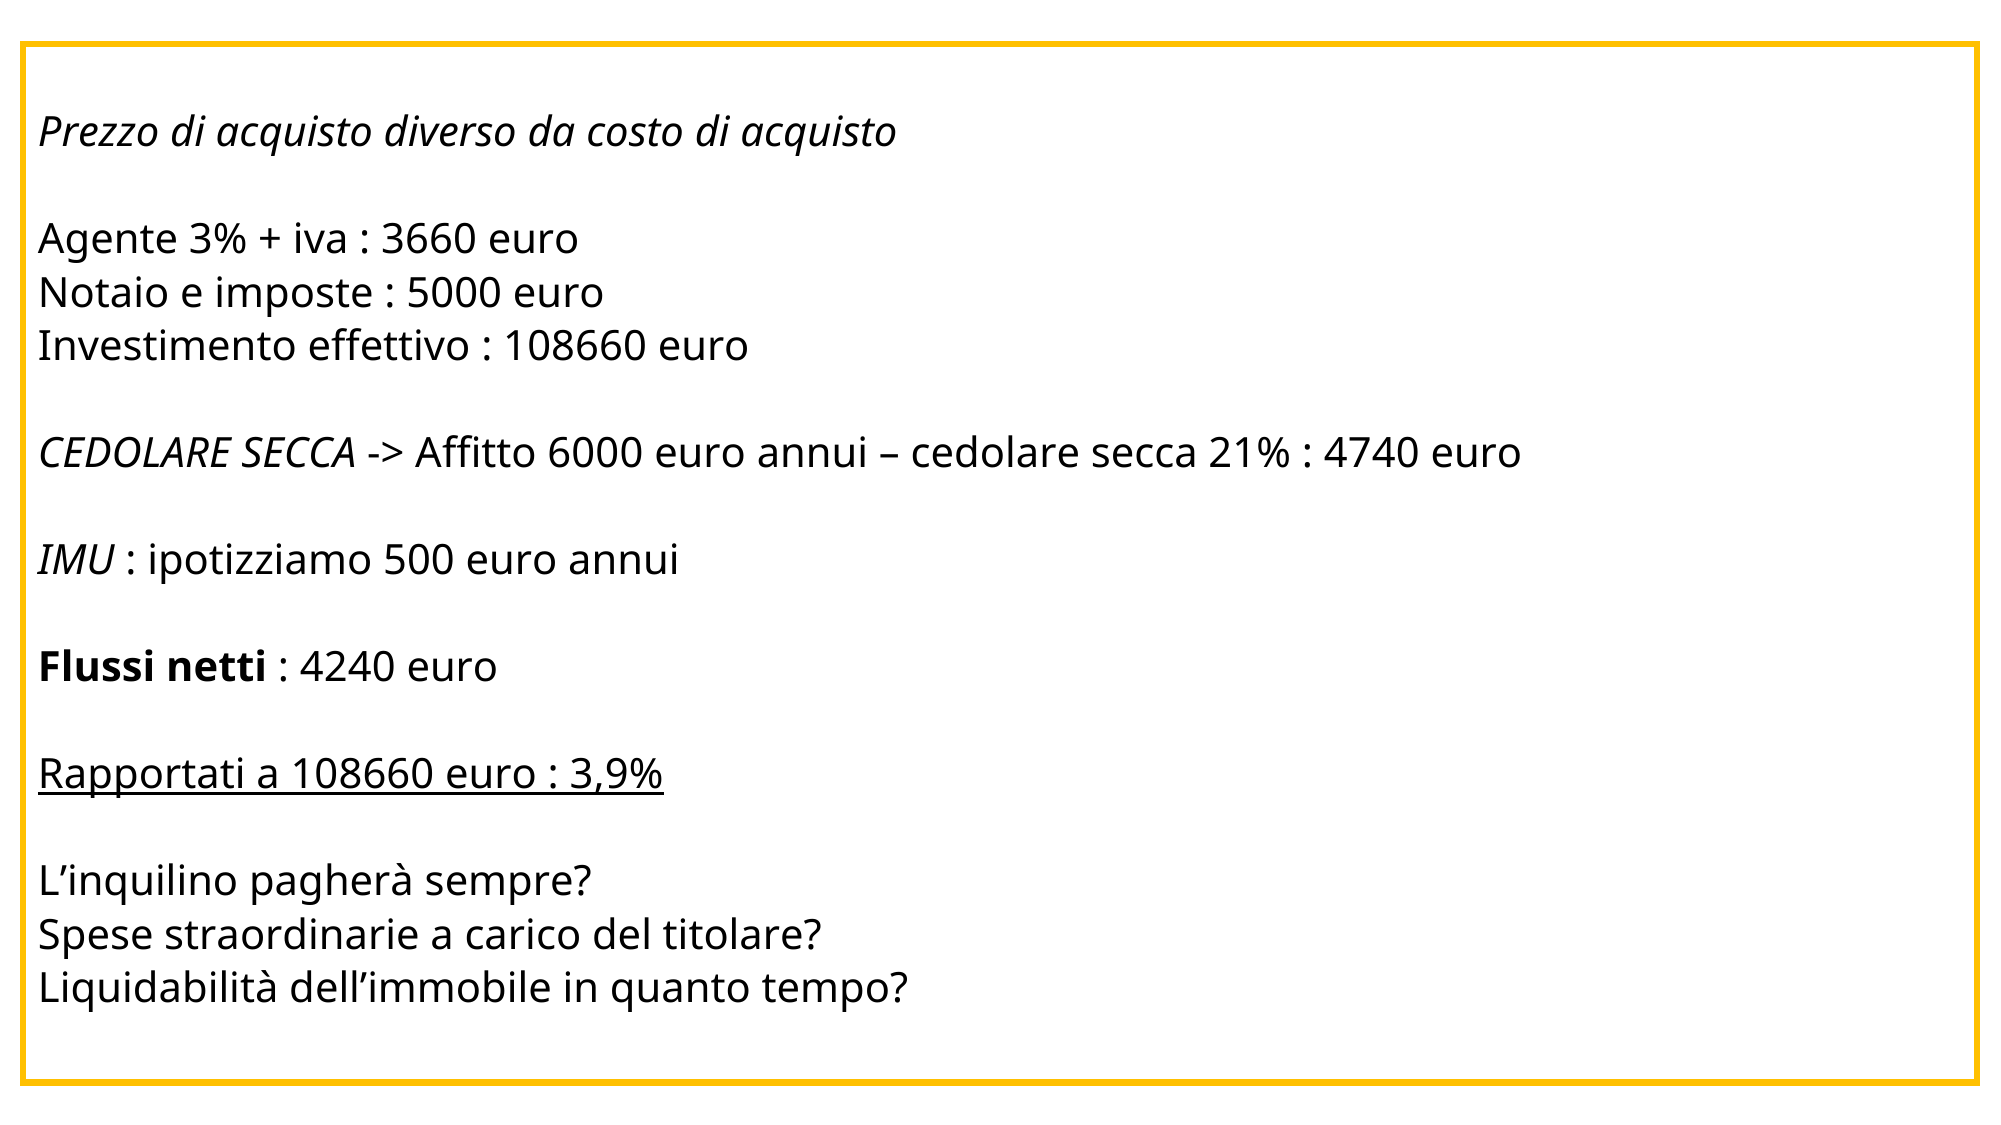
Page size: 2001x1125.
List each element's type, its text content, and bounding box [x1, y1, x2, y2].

text_box Prezzo di acquisto diverso da costo di acquisto Agente 3% + iva : 3660 euro Notaio e imposte : 5000 euro Investimento effettivo : 108660 euro CEDOLARE SECCA -> Affitto 6000 euro annui – cedolare secca 21% : 4740 euro IMU : ipotizziamo 500 euro annui Flussi netti : 4240 euro Rapportati a 108660 euro : 3,9% L’inquilino pagherà sempre? Spese straordinarie a carico del titolare? Liquidabilità dell’immobile in quanto tempo? [22, 43, 1978, 1083]
